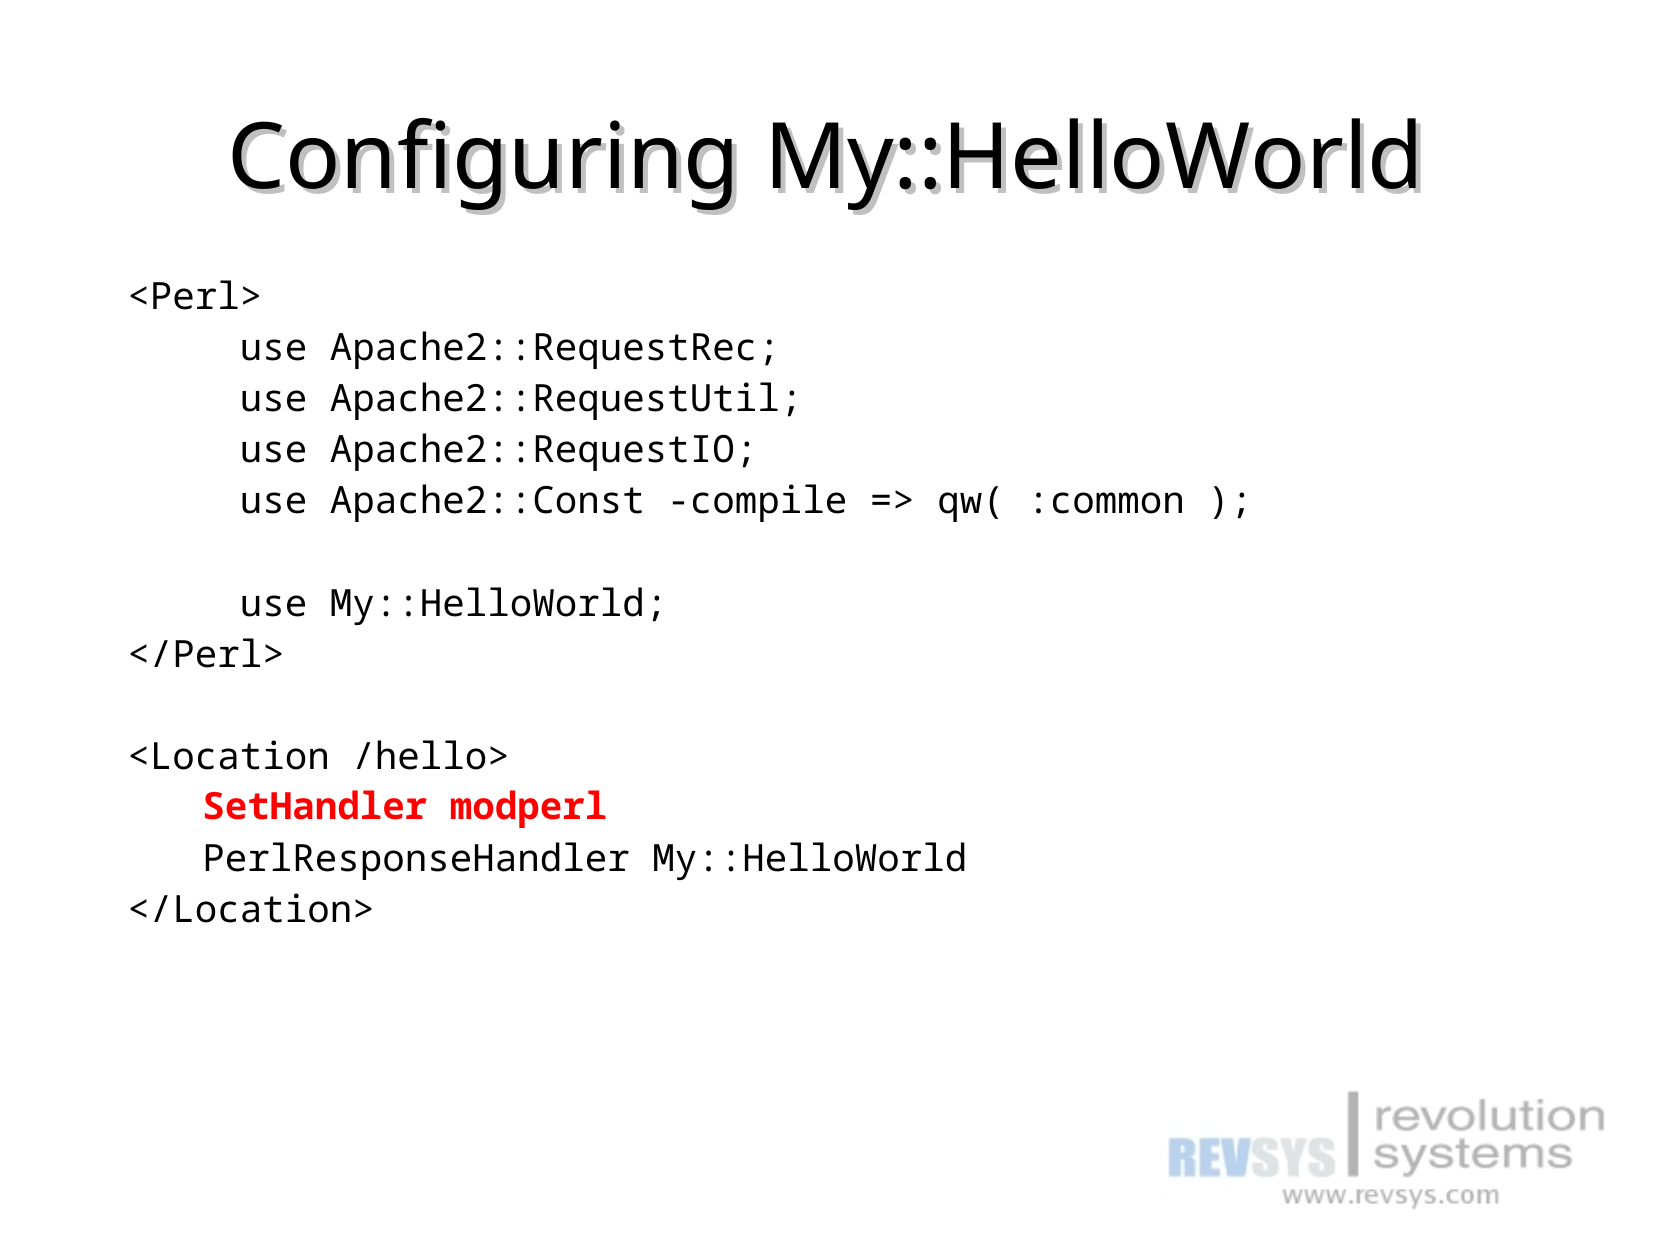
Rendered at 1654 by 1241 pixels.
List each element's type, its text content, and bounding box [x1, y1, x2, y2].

text_box <Perl> use Apache2::RequestRec; use Apache2::RequestUtil; use Apache2::RequestIO; use Apache2::Const -compile => qw( :common ); use My::HelloWorld; </Perl> <Location /hello> SetHandler modperl PerlResponseHandler My::HelloWorld </Location> [112, 262, 1538, 928]
picture [1162, 1087, 1613, 1211]
title Configuring My::HelloWorld [82, 49, 1571, 257]
